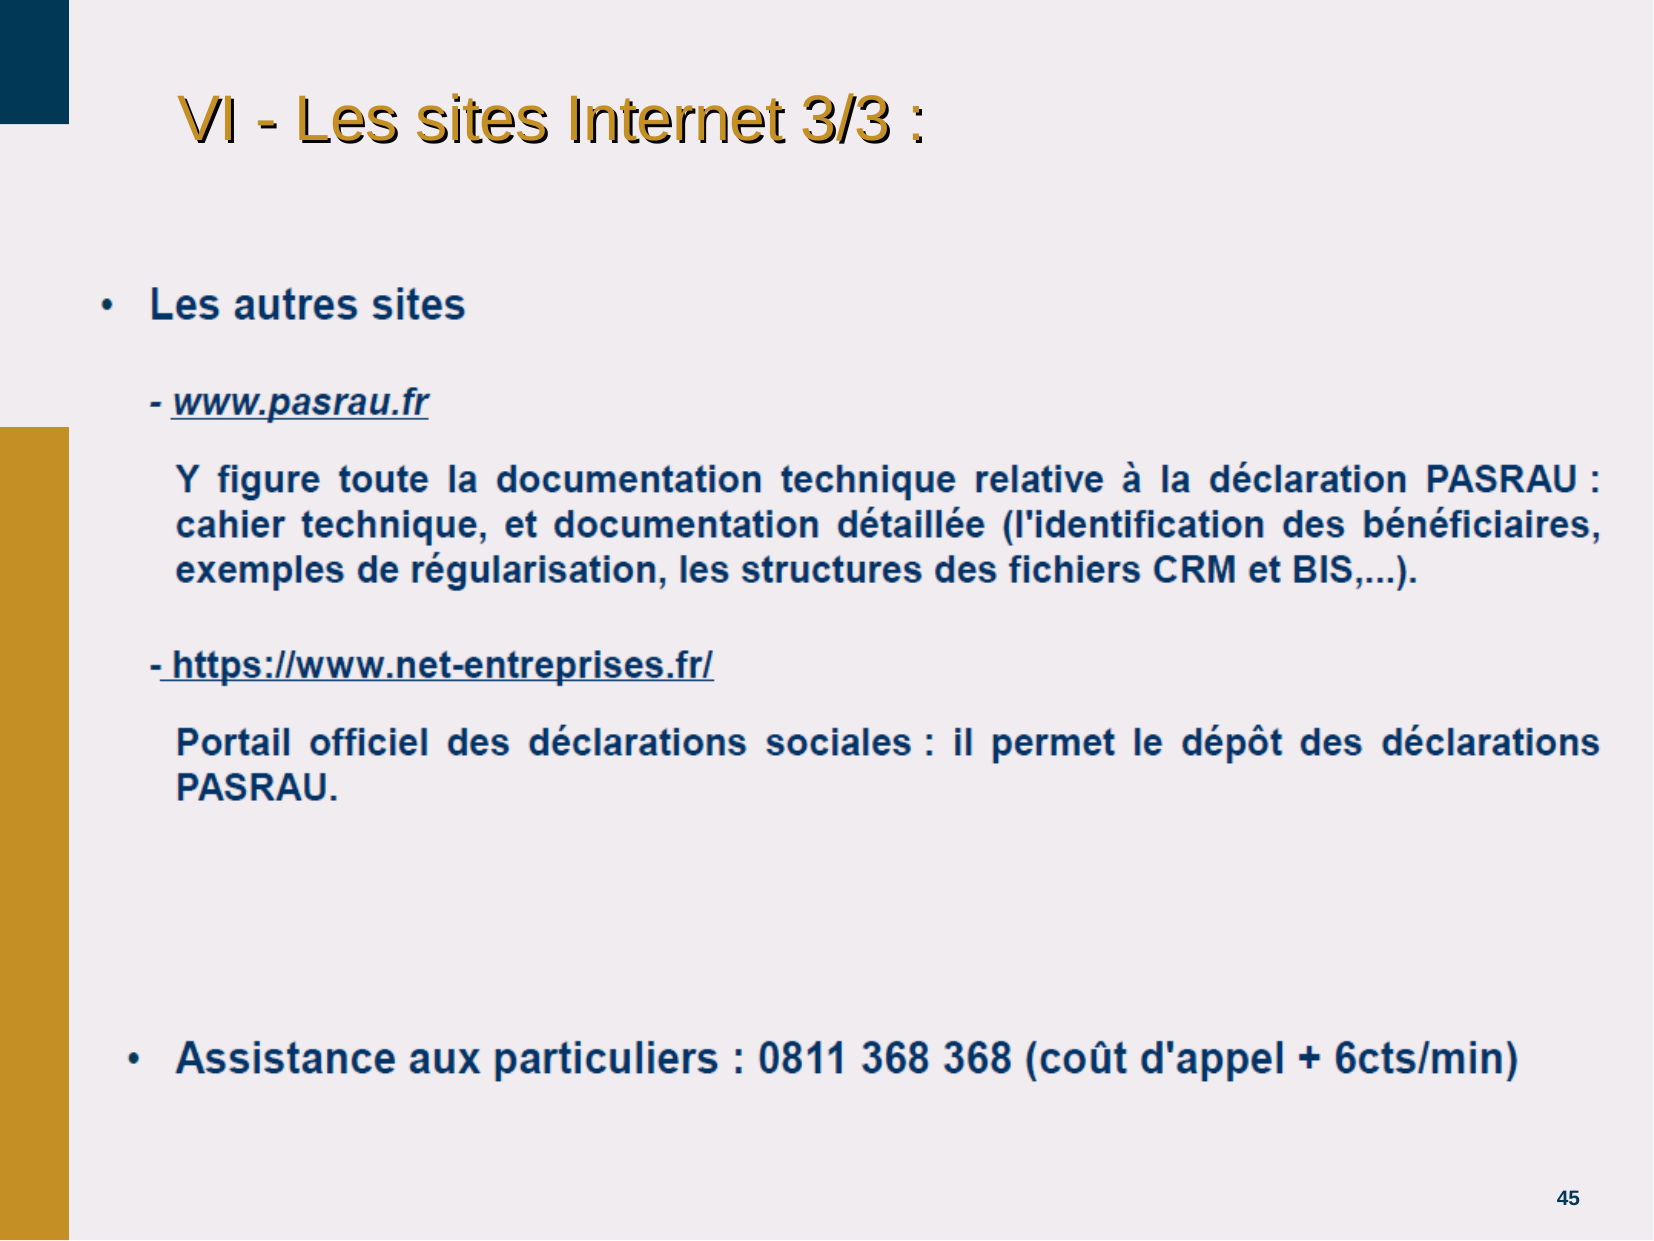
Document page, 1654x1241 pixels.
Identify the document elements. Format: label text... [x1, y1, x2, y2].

picture [88, 265, 1625, 1093]
text_box <numéro> [1429, 1181, 1595, 1220]
title VI - Les sites Internet 3/3 : [177, 59, 1452, 181]
